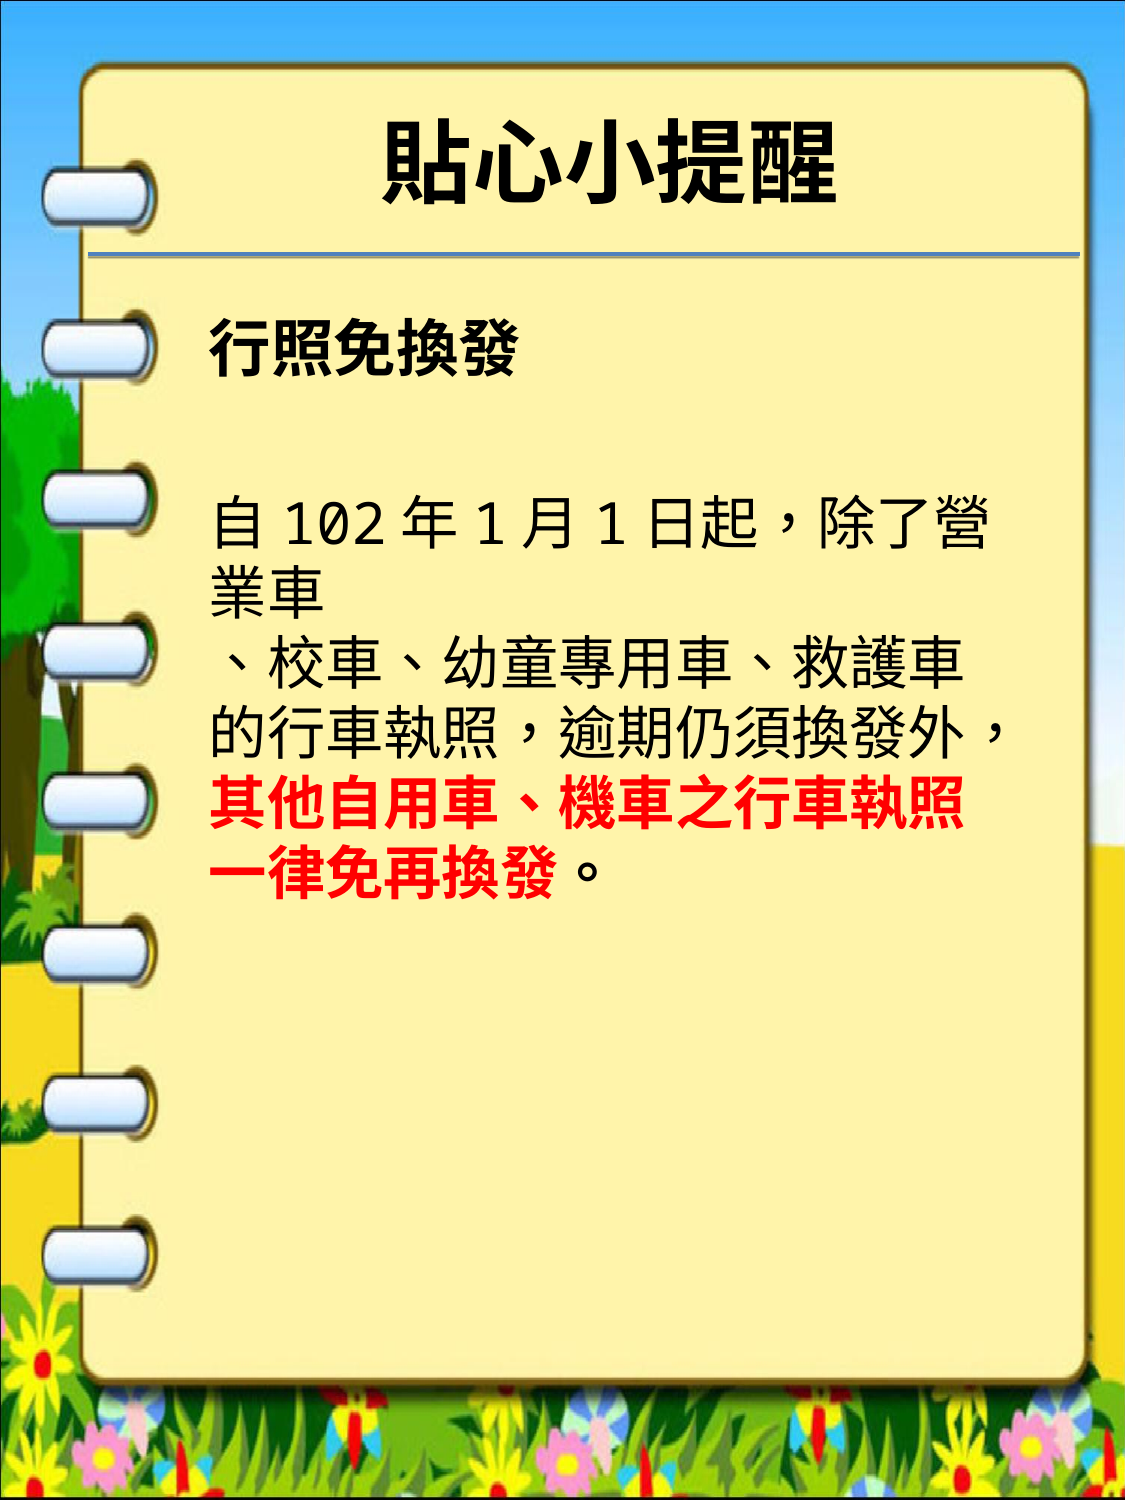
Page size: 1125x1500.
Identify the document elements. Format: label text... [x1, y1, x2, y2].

title 貼心小提醒 [214, 88, 1006, 231]
text_box 自102年1月1日起，除了營業車 、校車、幼童專用車、救護車的行車執照，逾期仍須換發外，其他自用車、機車之行車執照一律免再換發。 [194, 478, 1035, 847]
text_box 行照免換發 [194, 301, 894, 393]
picture [0, 0, 1125, 1500]
